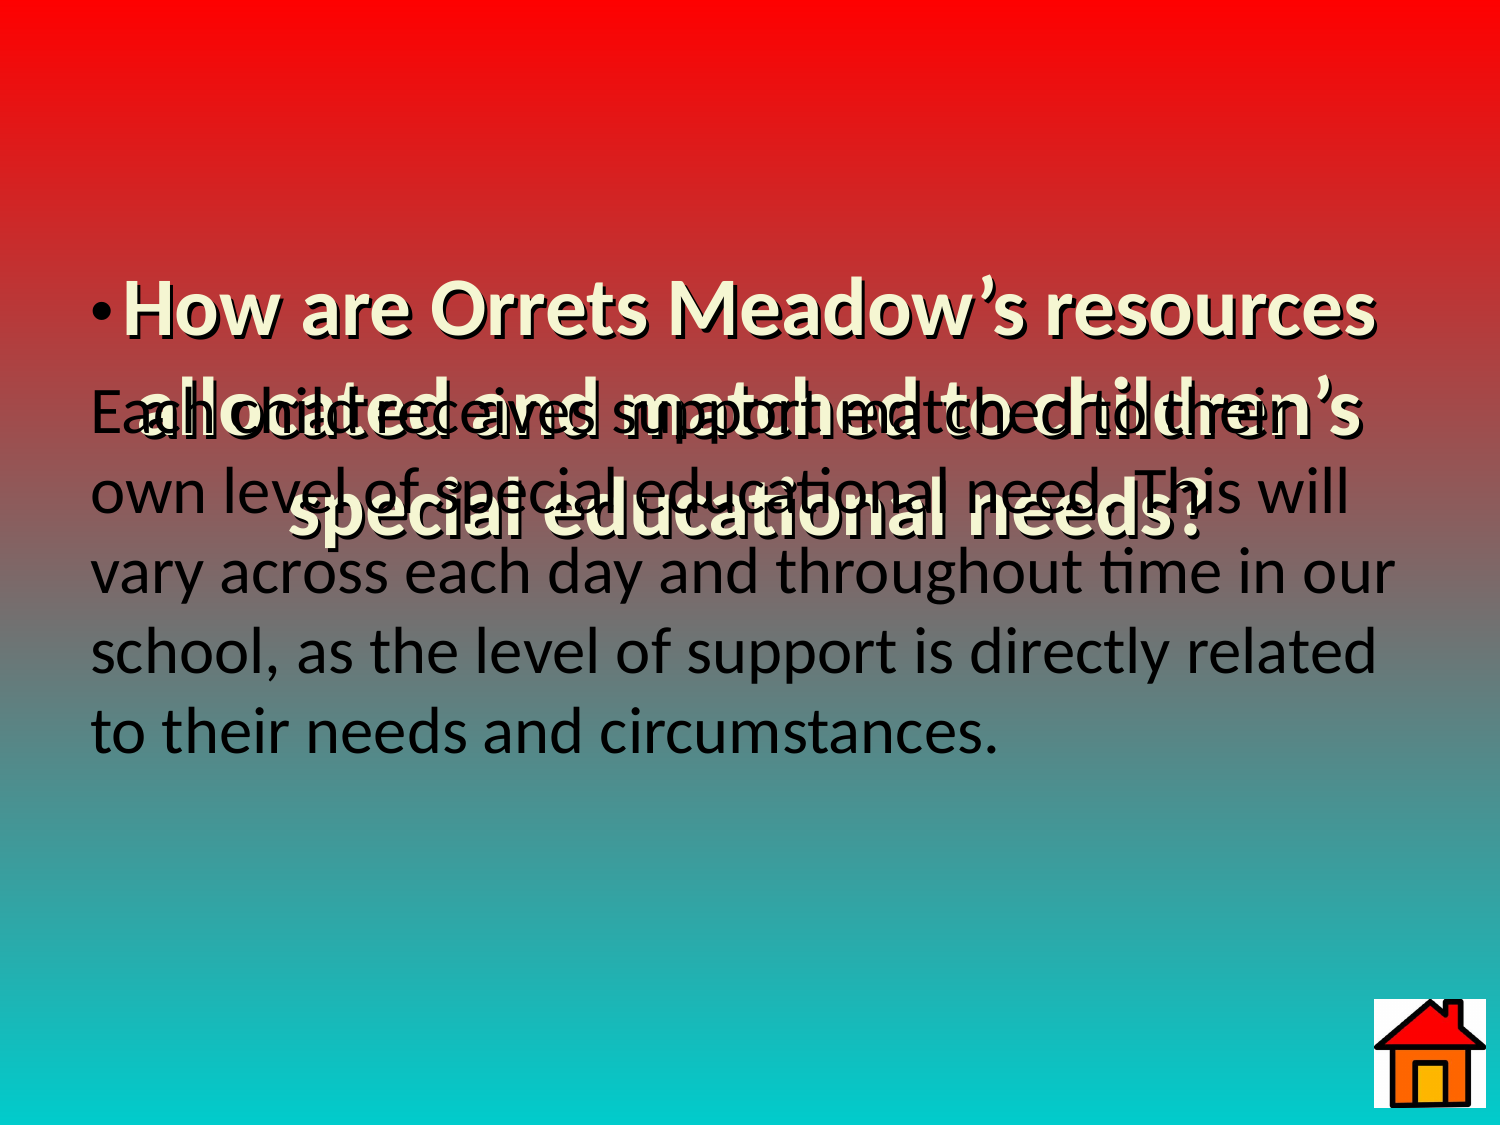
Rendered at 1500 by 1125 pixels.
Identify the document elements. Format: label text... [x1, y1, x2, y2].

title How are Orrets Meadow’s resources allocated and matched to children’s special educational needs? [75, 45, 1426, 233]
picture [1374, 999, 1486, 1108]
list Each child receives support matched to their own level of special educational need. This will vary across each day and throughout time in our school, as the level of support is directly related to their needs and circumstances. [75, 262, 1426, 1005]
